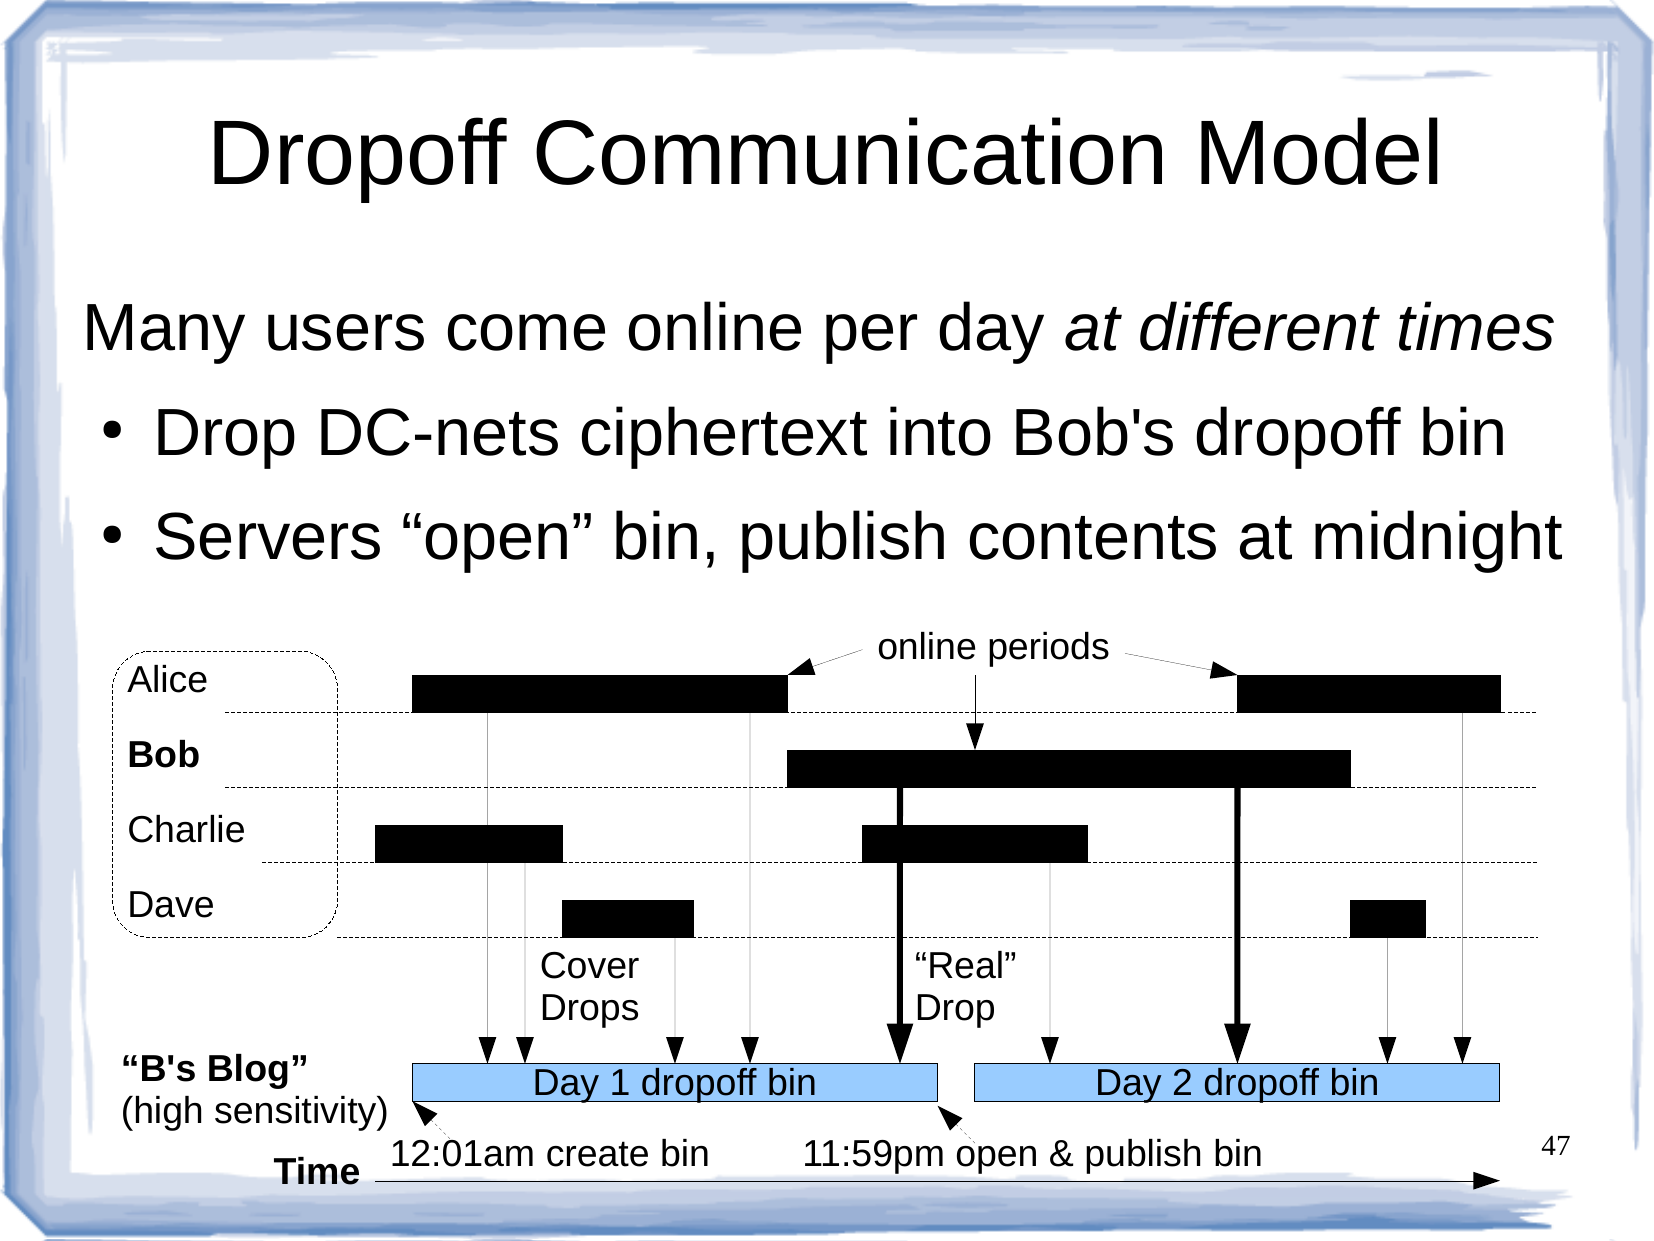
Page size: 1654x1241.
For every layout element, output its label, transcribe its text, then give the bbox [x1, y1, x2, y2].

title Dropoff Communication Model [82, 49, 1571, 257]
list Many users come online per day at different times Drop DC-nets ciphertext into Bob's dropoff bin Servers “open” bin, publish contents at midnight [82, 290, 1571, 1109]
text_box Cover Drops [525, 937, 676, 1051]
text_box Time [225, 1143, 376, 1201]
text_box 11:59pm open & publish bin [787, 1125, 1313, 1182]
picture [0, 0, 1654, 1241]
text_box 12:01am create bin [375, 1125, 751, 1182]
text_box “B's Blog” (high sensitivity) [106, 1109, 413, 1139]
